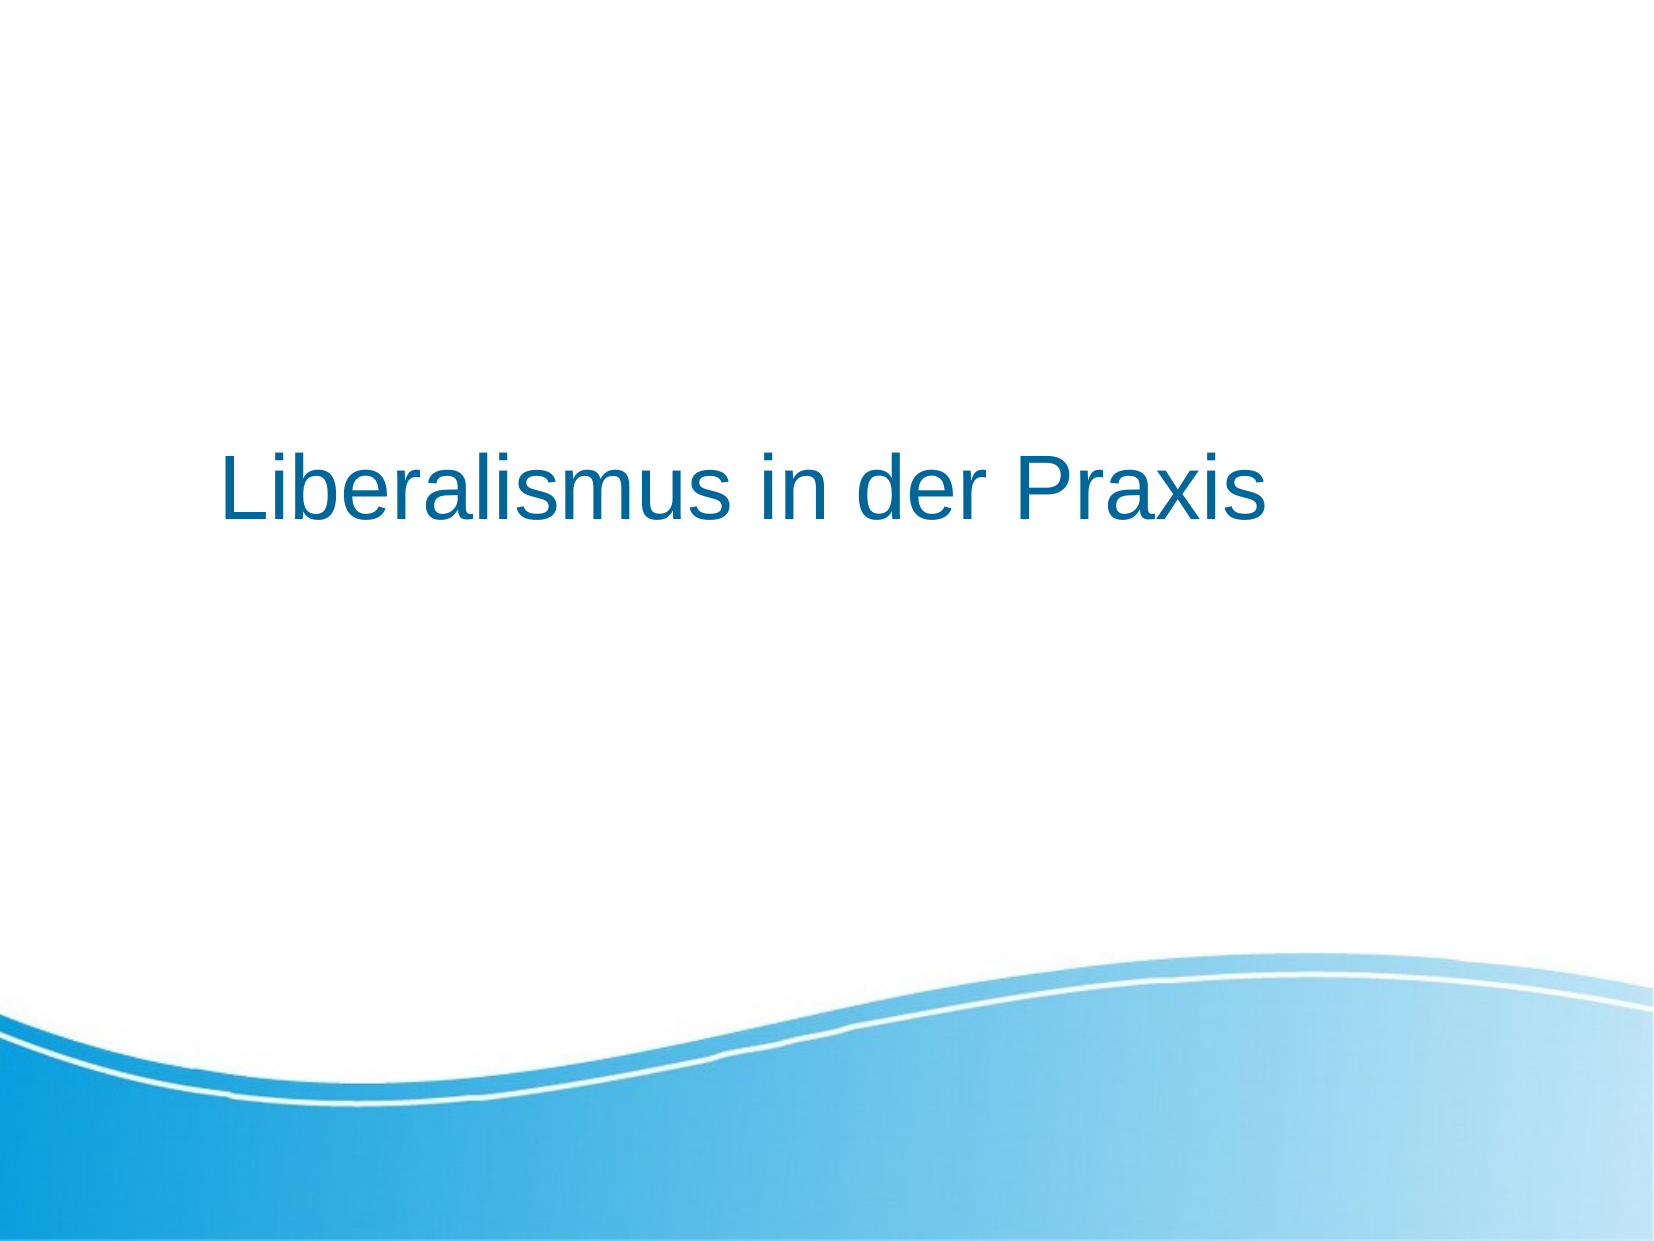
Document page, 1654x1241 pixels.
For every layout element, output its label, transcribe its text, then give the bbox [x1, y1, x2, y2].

picture [0, 952, 1654, 1241]
title Liberalismus in der Praxis [0, 384, 1489, 592]
